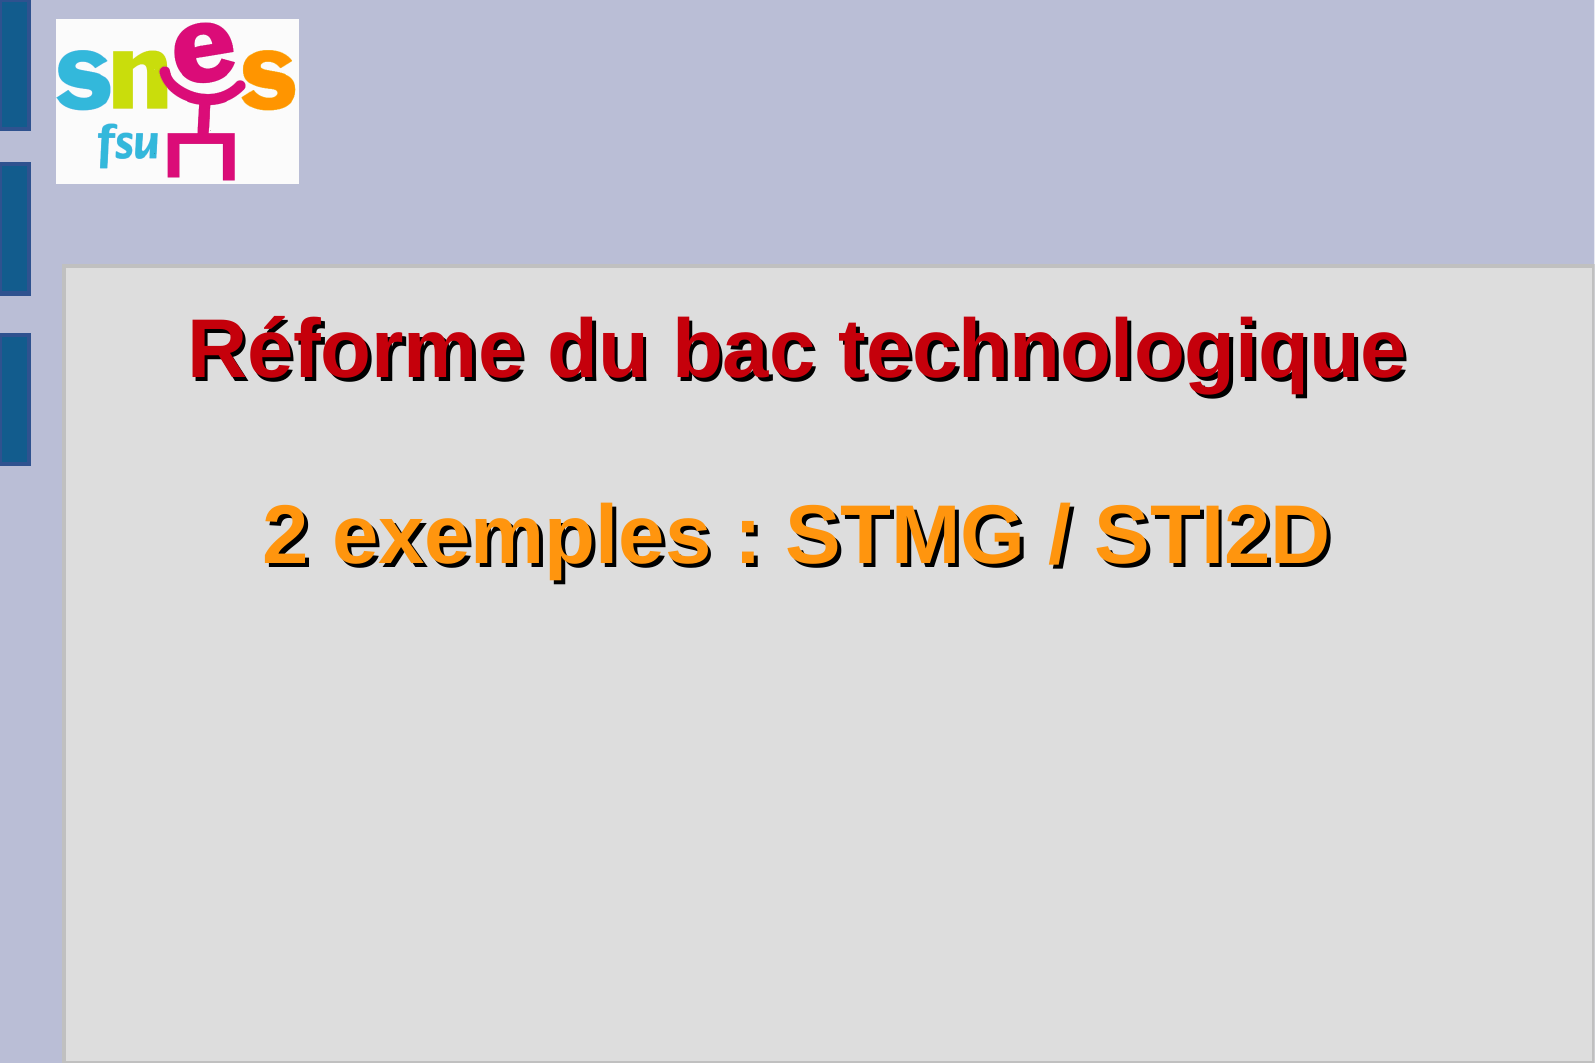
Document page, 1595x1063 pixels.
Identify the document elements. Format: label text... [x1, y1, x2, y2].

picture [56, 19, 299, 184]
text_box Réforme du bac technologique 2 exemples : STMG / STI2D [70, 295, 1524, 959]
